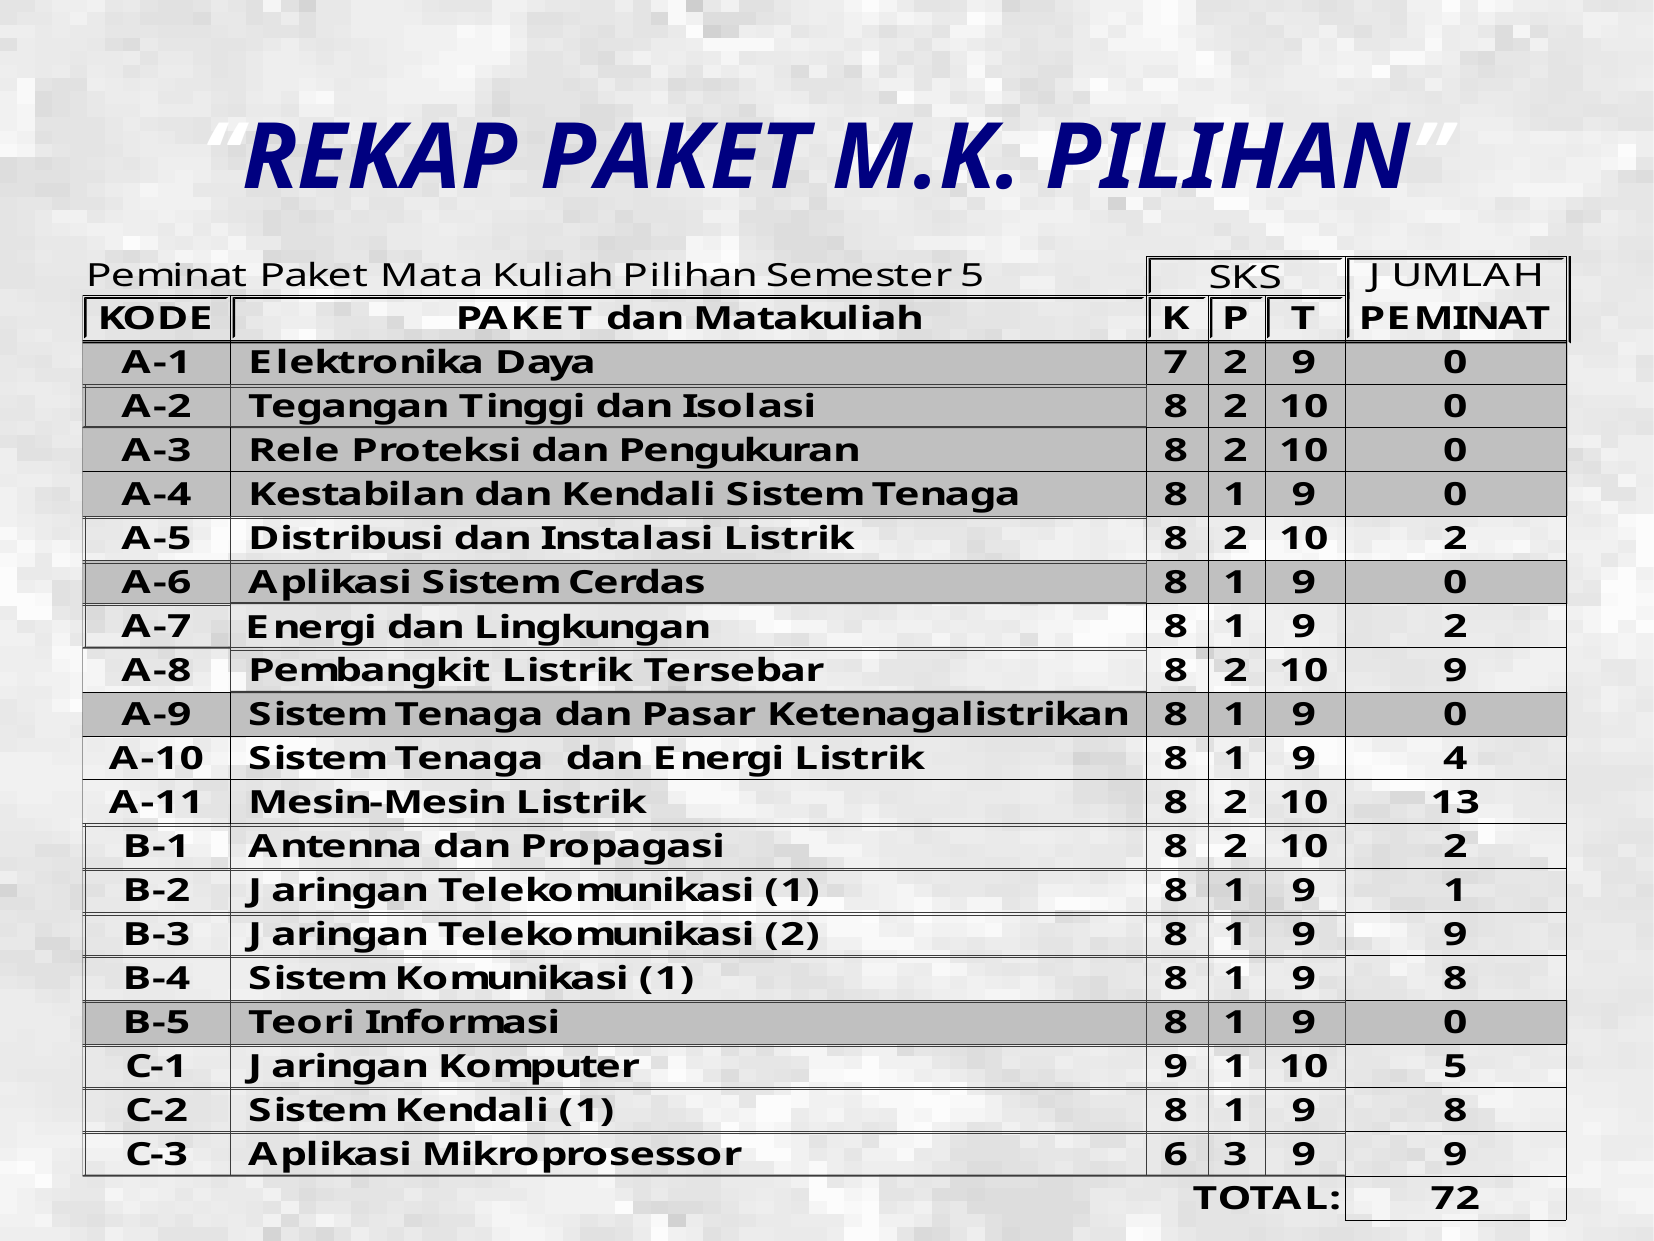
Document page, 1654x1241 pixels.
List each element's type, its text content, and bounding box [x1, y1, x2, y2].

picture [0, 0, 1654, 1241]
title “REKAP PAKET M.K. PILIHAN” [82, 49, 1571, 256]
